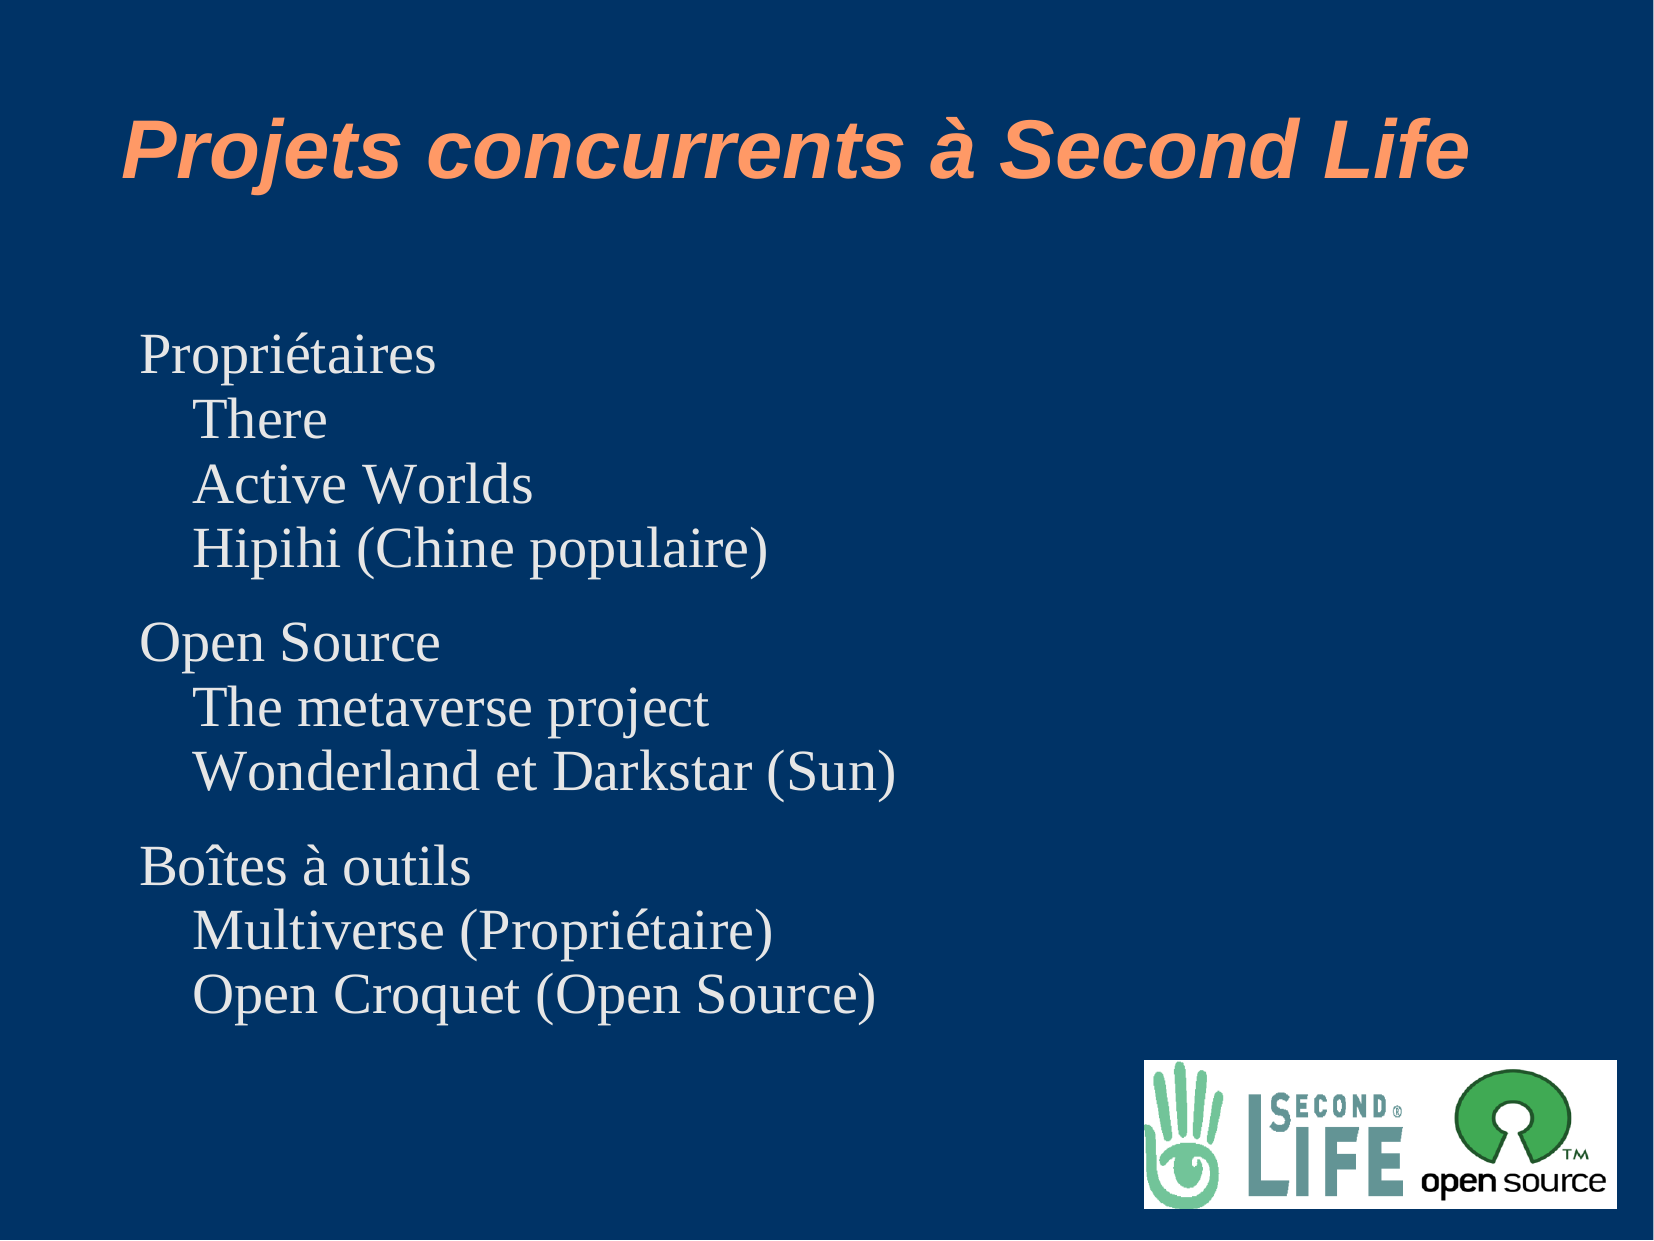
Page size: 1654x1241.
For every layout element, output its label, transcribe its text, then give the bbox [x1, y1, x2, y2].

picture [1144, 1060, 1617, 1209]
title Projets concurrents à Second Life [121, 53, 1534, 246]
list Propriétaires There Active Worlds Hipihi (Chine populaire) Open Source The metaverse project Wonderland et Darkstar (Sun) Boîtes à outils Multiverse (Propriétaire) Open Croquet (Open Source) [121, 322, 1561, 1187]
